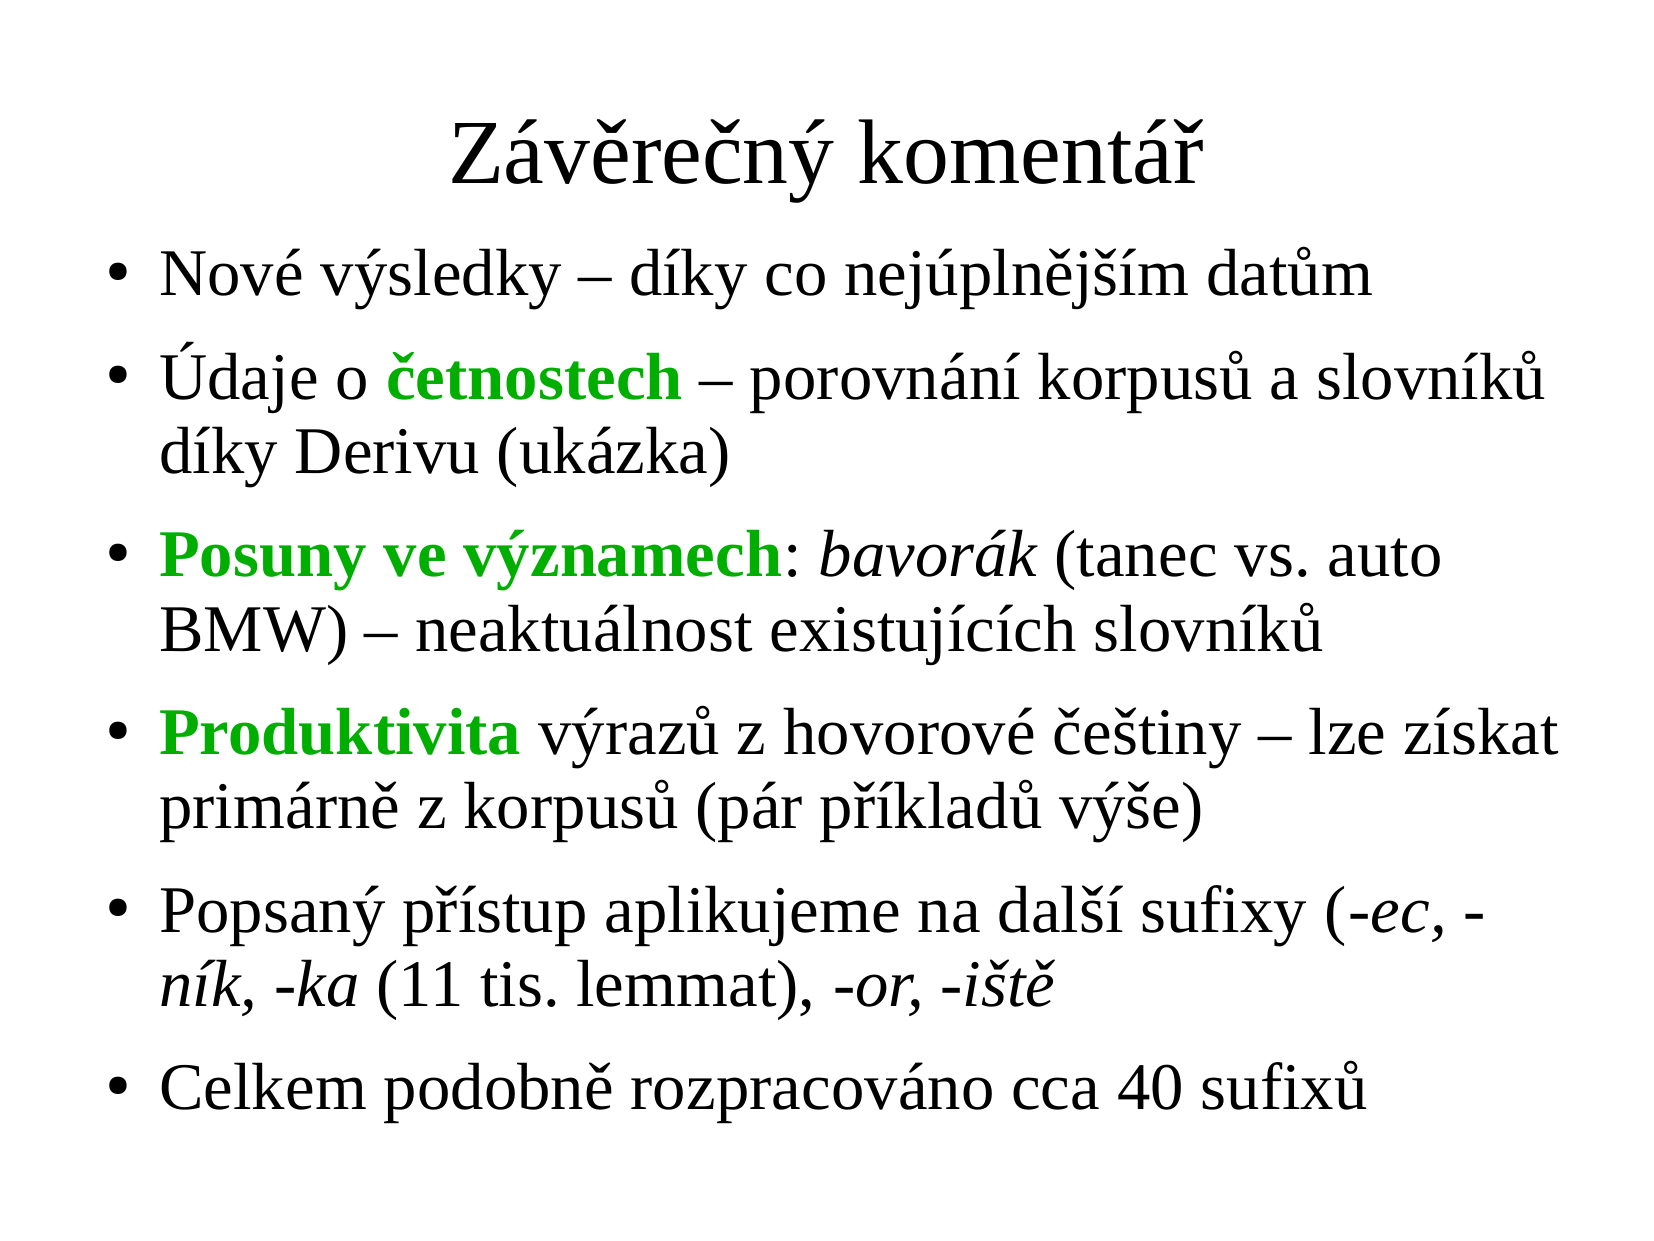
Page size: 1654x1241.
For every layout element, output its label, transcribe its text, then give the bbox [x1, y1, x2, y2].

title Závěrečný komentář [82, 56, 1571, 250]
list Nové výsledky – díky co nejúplnějším datům Údaje o četnostech – porovnání korpusů a slovníků díky Derivu (ukázka) Posuny ve významech: bavorák (tanec vs. auto BMW) – neaktuálnost existujících slovníků Produktivita výrazů z hovorové češtiny – lze získat primárně z korpusů (pár příkladů výše) Popsaný přístup aplikujeme na další sufixy (-ec, -ník, -ka (11 tis. lemmat), -or, -iště Celkem podobně rozpracováno cca 40 sufixů [88, 236, 1571, 1152]
